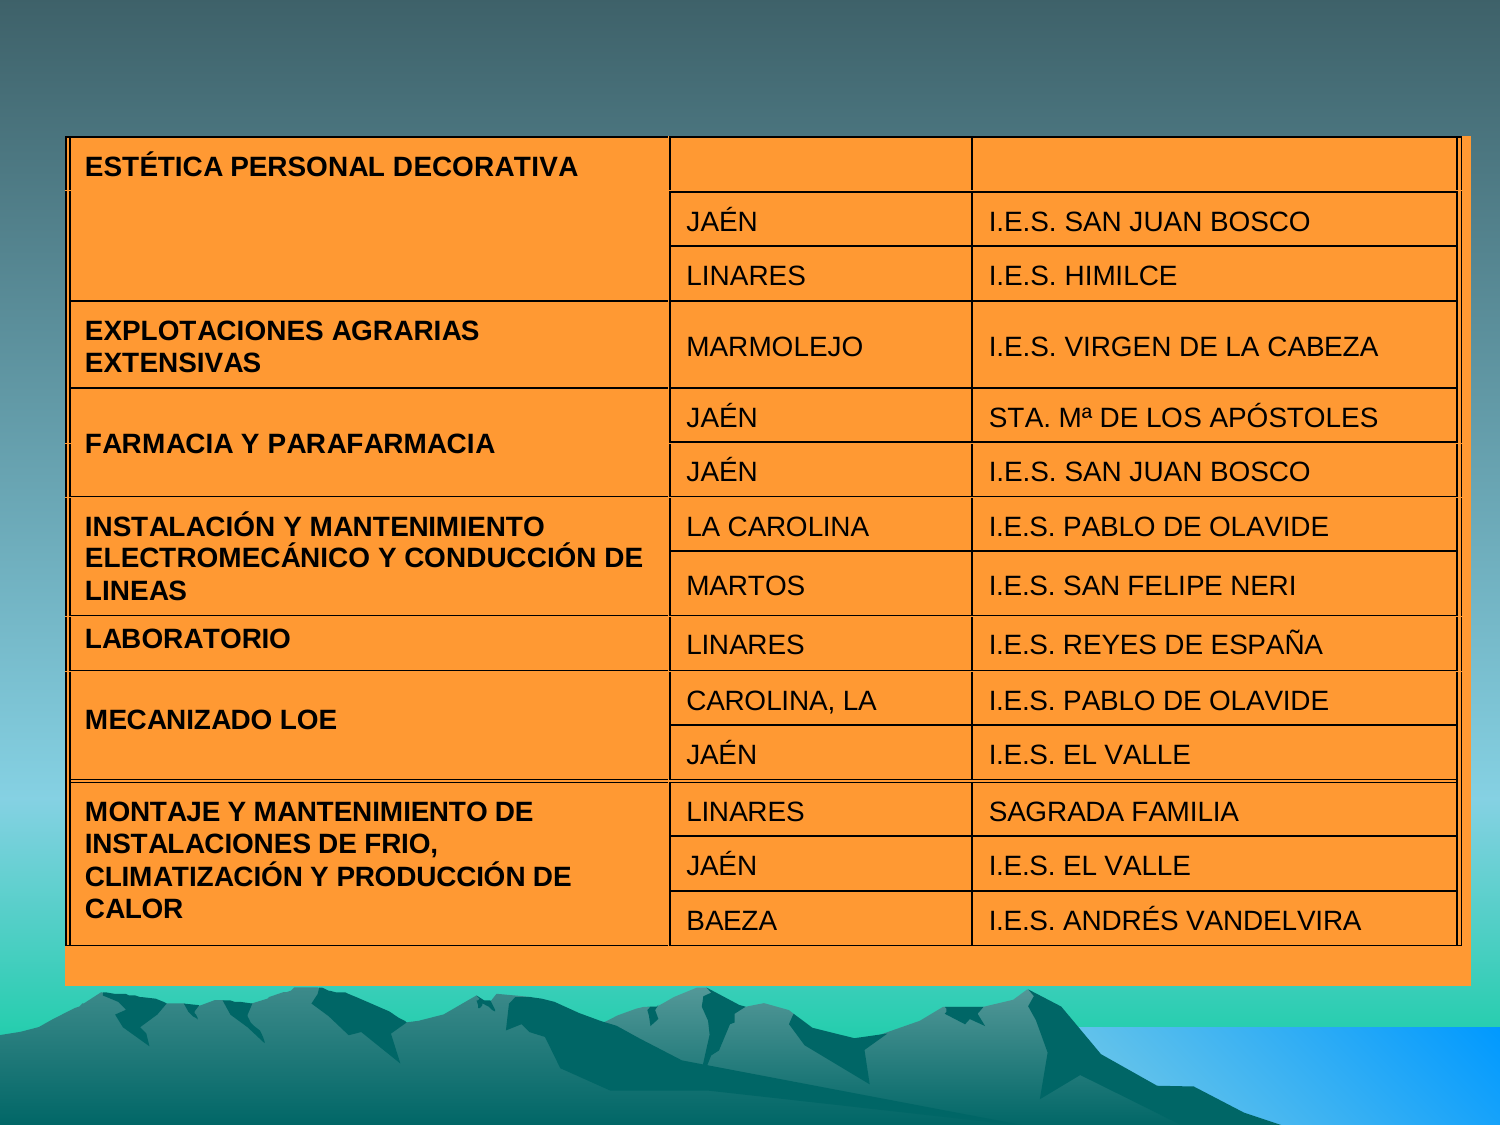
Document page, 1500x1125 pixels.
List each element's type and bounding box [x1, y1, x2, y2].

chart [64, 135, 1471, 987]
